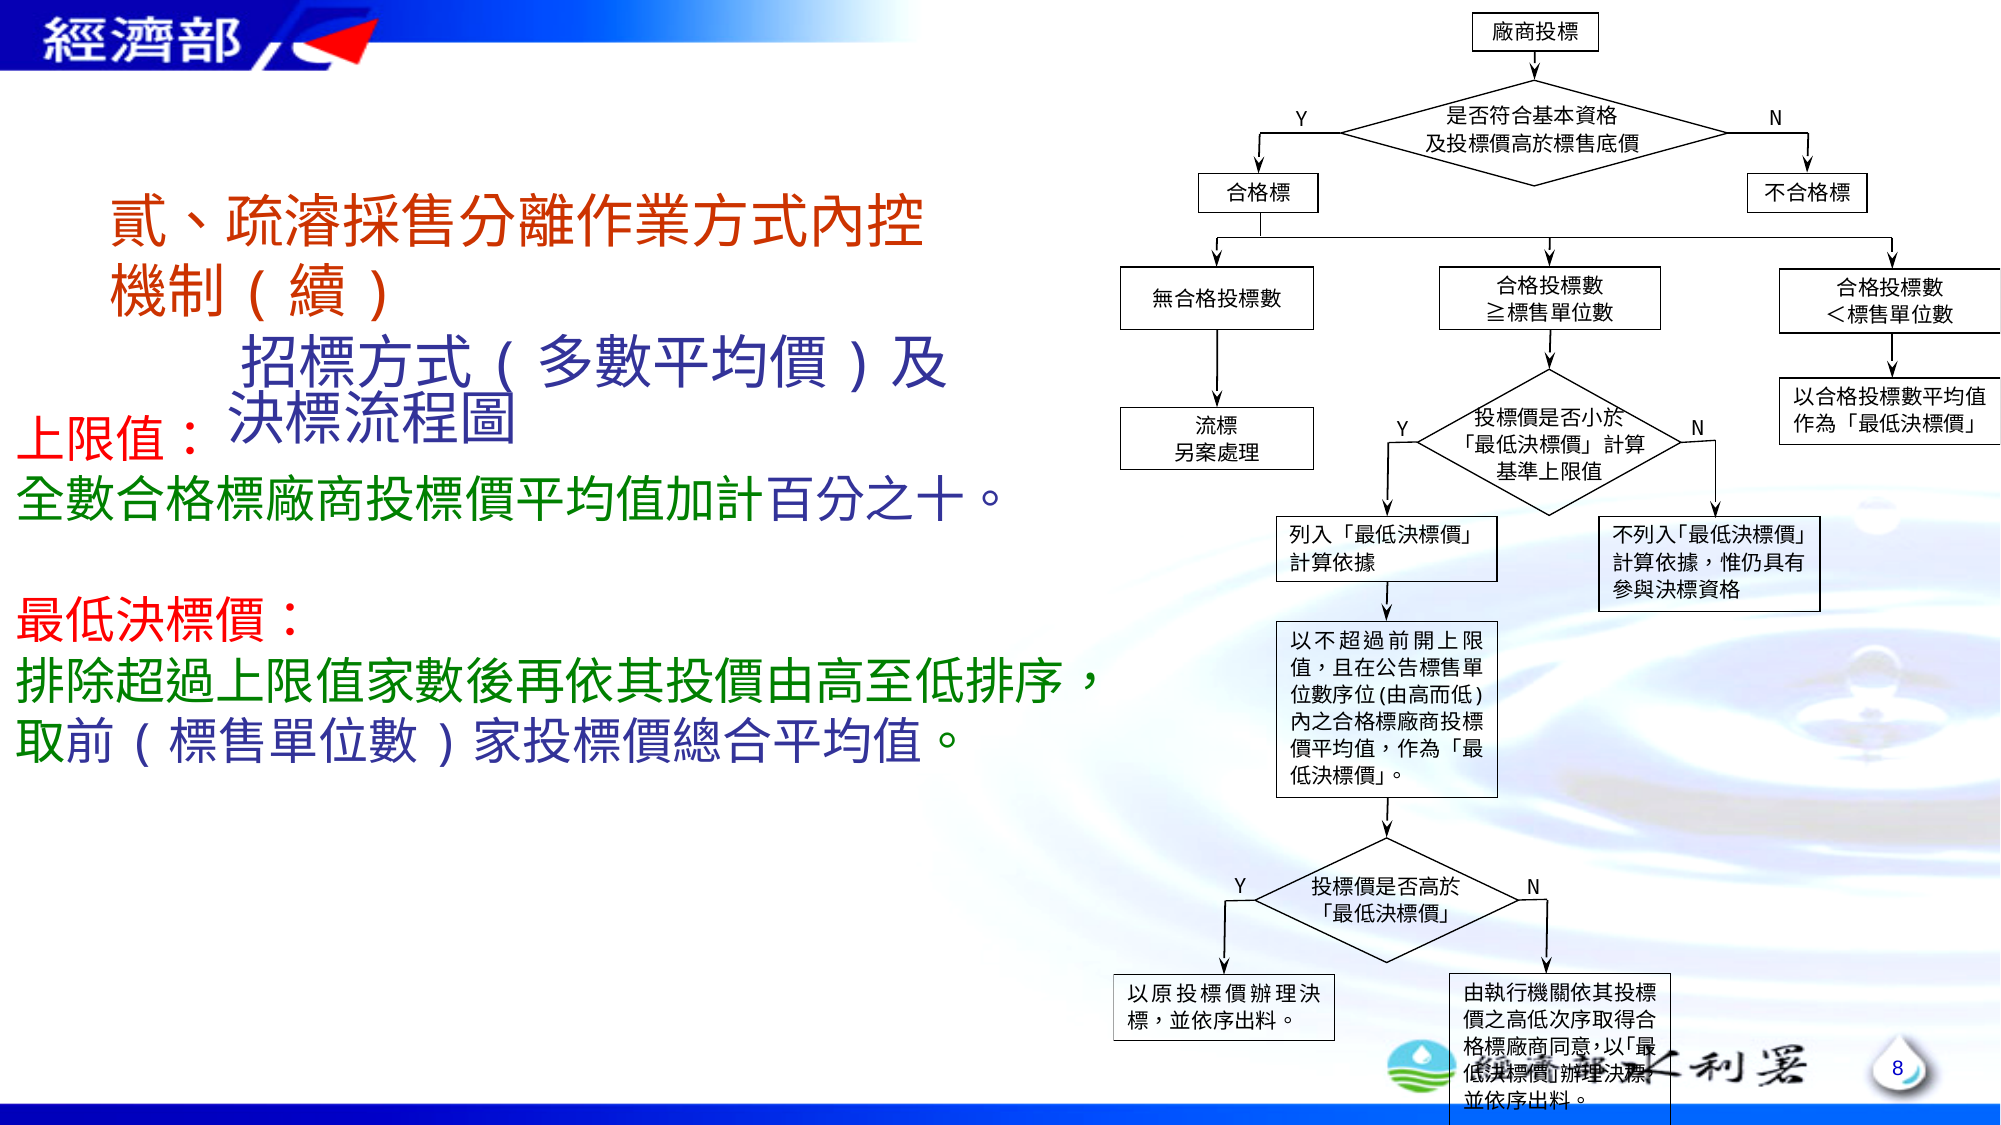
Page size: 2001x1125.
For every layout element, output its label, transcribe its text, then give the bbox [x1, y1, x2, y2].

list 貳、疏濬採售分離作業方式內控機制(續) 招標方式(多數平均價)及決標流程圖 [22, 98, 1113, 389]
text_box 上限值： 全數合格標廠商投標價平均值加計百分之十。 最低決標價： 排除超過上限值家數後再依其投價由高至低排序， 取前(標售單位數)家投標價總合平均值。 [0, 411, 1092, 812]
picture [1113, 0, 2000, 1125]
